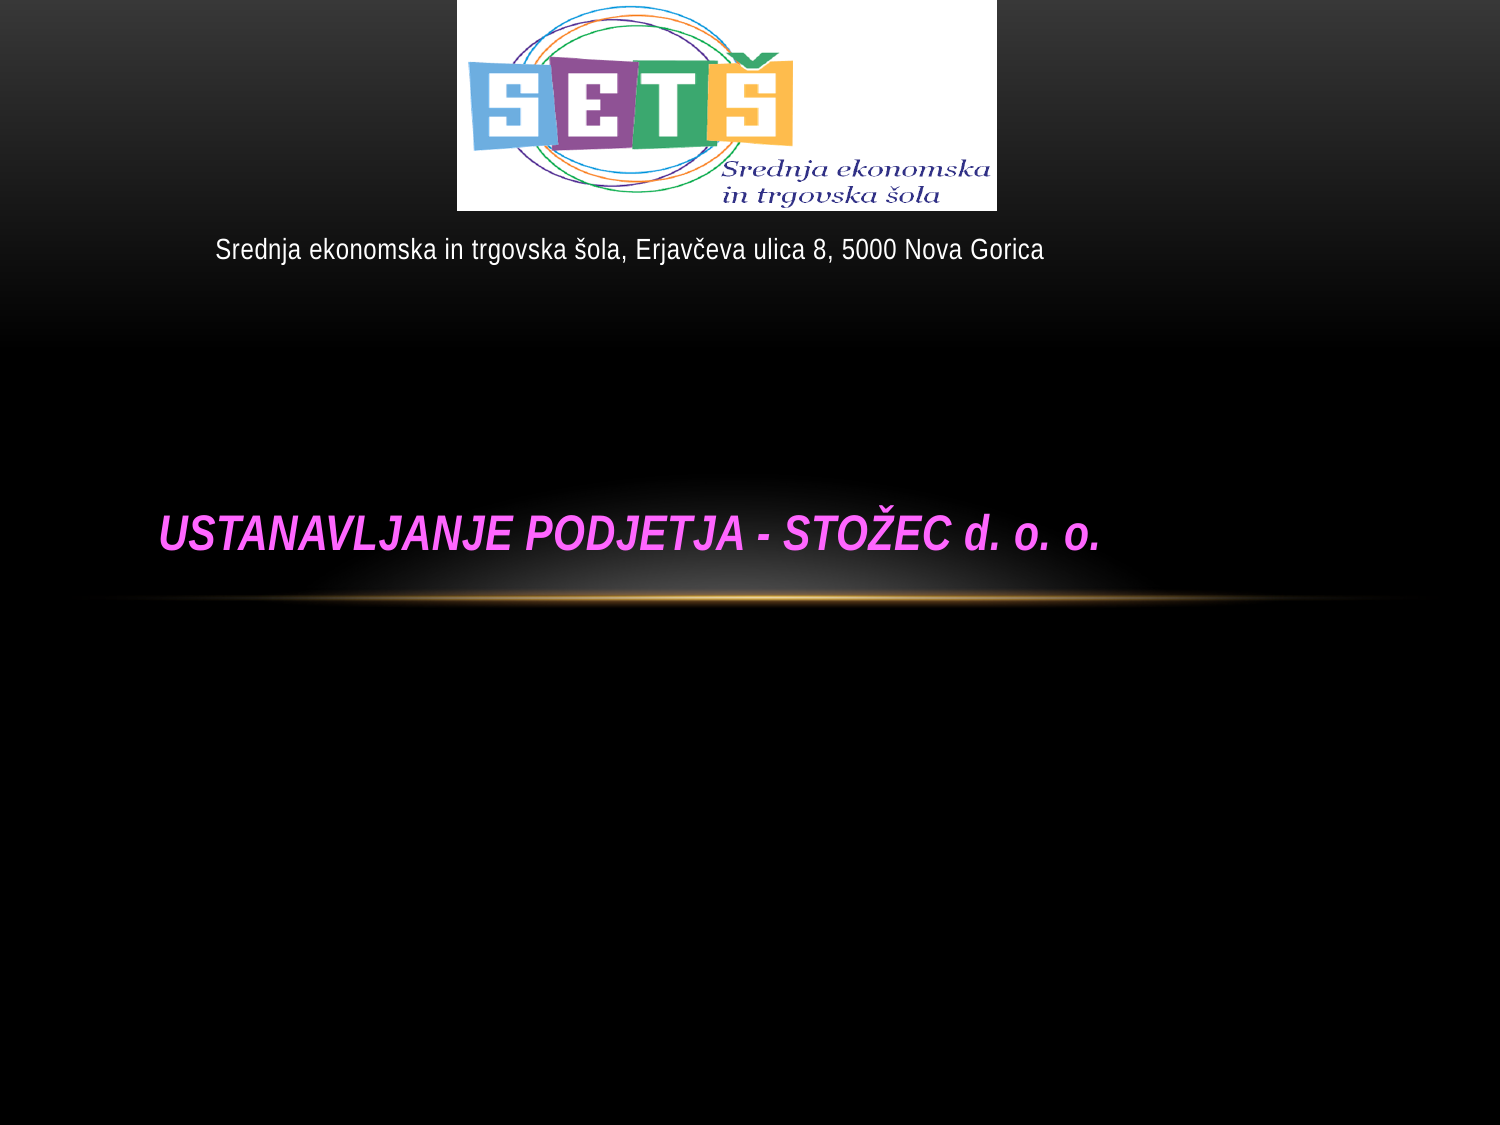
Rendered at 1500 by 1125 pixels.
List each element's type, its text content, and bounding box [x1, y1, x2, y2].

picture [0, 0, 1500, 750]
subtitle Srednja ekonomska in trgovska šola, Erjavčeva ulica 8, 5000 Nova Gorica USTANAVLJANJE PODJETJA - STOŽEC d. o. o. [105, 222, 1156, 1020]
